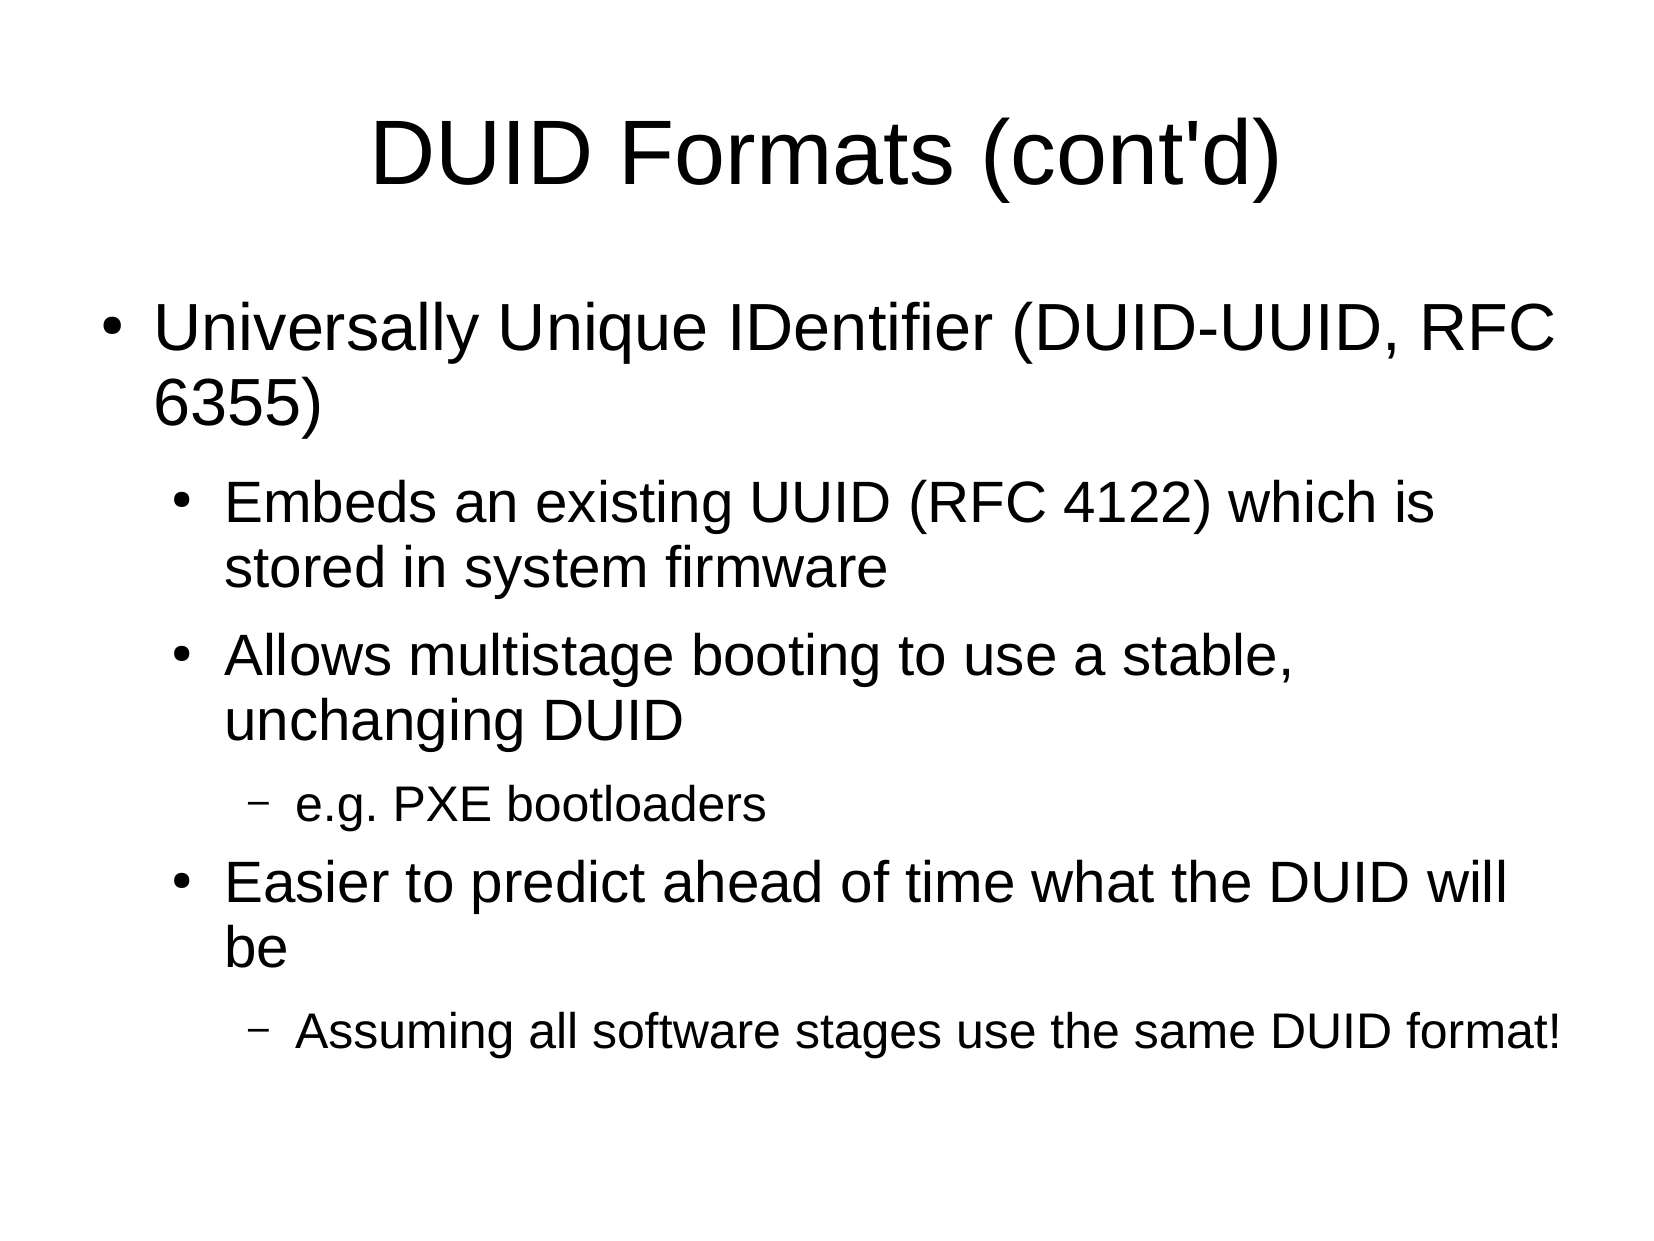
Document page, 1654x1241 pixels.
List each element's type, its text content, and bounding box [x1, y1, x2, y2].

title DUID Formats (cont'd) [82, 56, 1571, 250]
list Universally Unique IDentifier (DUID-UUID, RFC 6355) Embeds an existing UUID (RFC 4122) which is stored in system firmware Allows multistage booting to use a stable, unchanging DUID e.g. PXE bootloaders Easier to predict ahead of time what the DUID will be Assuming all software stages use the same DUID format! [82, 290, 1571, 1143]
